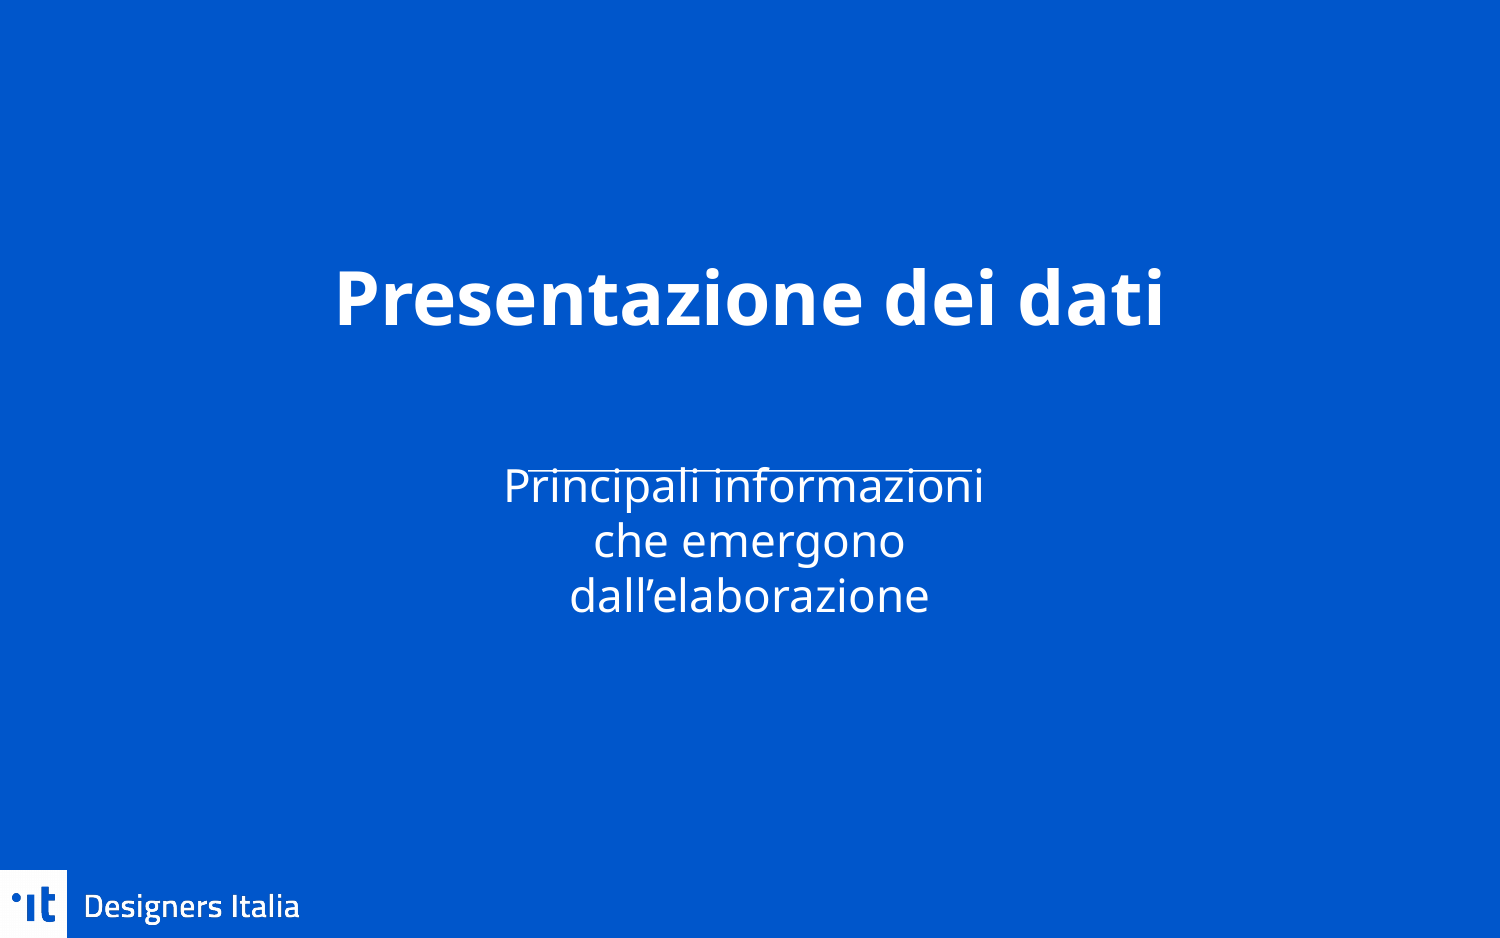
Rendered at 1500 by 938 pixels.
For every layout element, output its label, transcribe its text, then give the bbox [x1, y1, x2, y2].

picture [0, 870, 317, 938]
text_box Presentazione dei dati [148, 172, 1351, 418]
text_box Principali informazioni che emergono dall’elaborazione [401, 513, 1099, 565]
